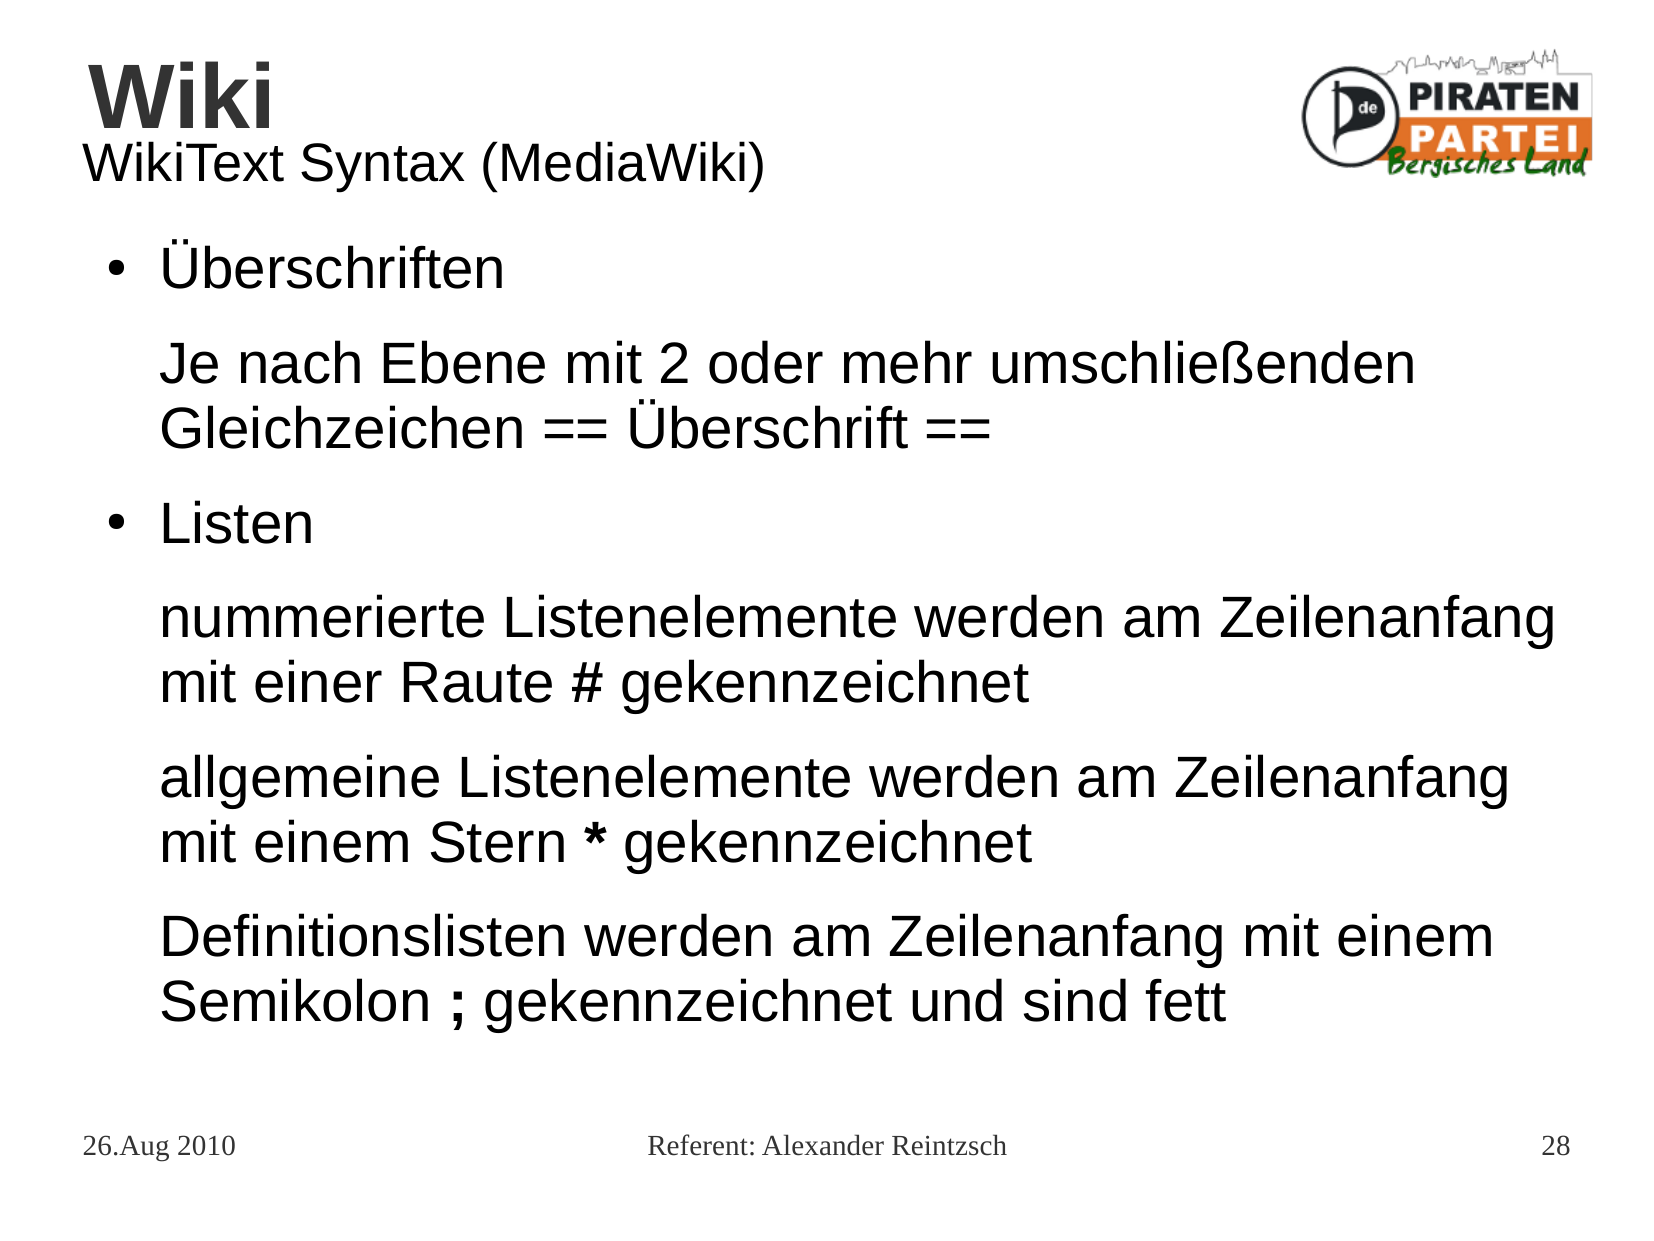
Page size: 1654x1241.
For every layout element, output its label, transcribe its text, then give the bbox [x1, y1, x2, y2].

title WikiText Syntax (MediaWiki) [82, 118, 1300, 207]
picture [1299, 48, 1595, 178]
list Überschriften Je nach Ebene mit 2 oder mehr umschließenden Gleichzeichen == Überschrift == Listen nummerierte Listenelemente werden am Zeilenanfang mit einer Raute # gekennzeichnet allgemeine Listenelemente werden am Zeilenanfang mit einem Stern * gekennzeichnet Definitionslisten werden am Zeilenanfang mit einem Semikolon ; gekennzeichnet und sind fett [88, 236, 1577, 1055]
